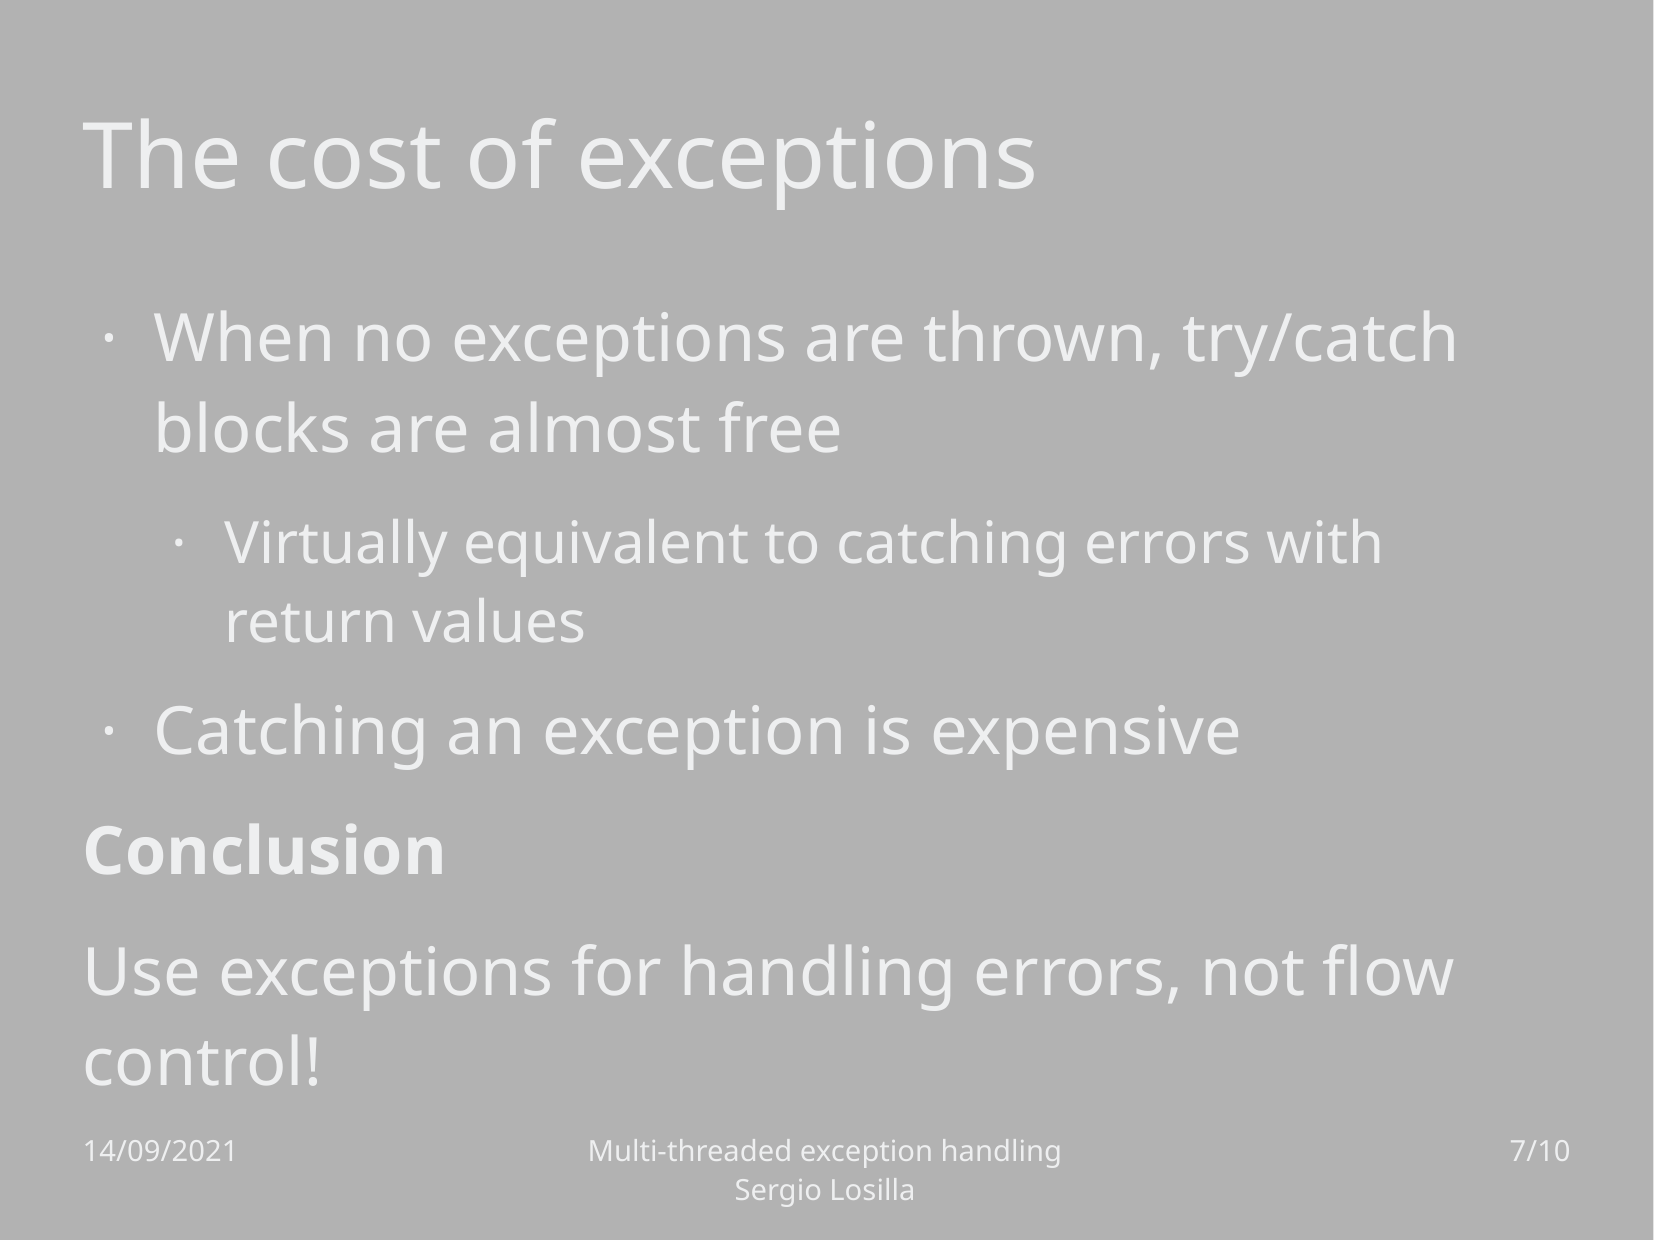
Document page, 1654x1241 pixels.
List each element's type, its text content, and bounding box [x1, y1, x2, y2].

title The cost of exceptions [82, 49, 1571, 257]
list When no exceptions are thrown, try/catch blocks are almost free Virtually equivalent to catching errors with return values Catching an exception is expensive Conclusion Use exceptions for handling errors, not flow control! [82, 290, 1571, 1010]
